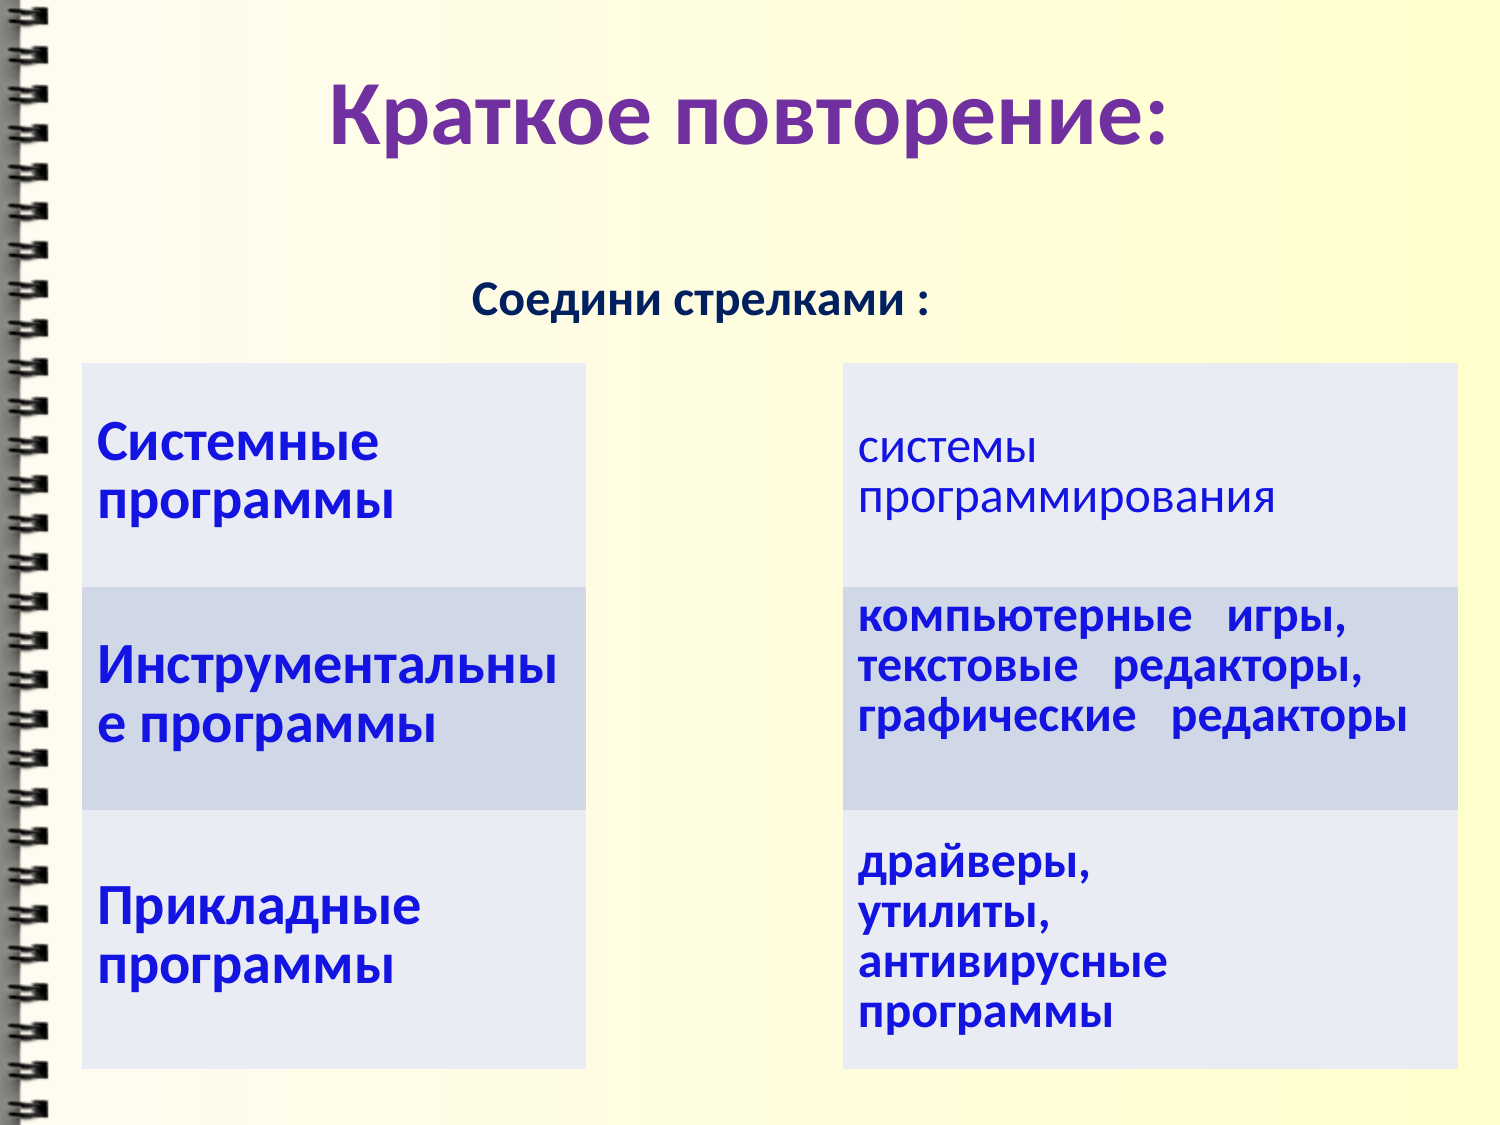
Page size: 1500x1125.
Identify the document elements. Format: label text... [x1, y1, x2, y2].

table_header системы программирования [843, 363, 1458, 587]
table_cell драйверы, утилиты, антивирусные программы [843, 810, 1458, 1069]
table_cell компьютерные игры, текстовые редакторы, графические редакторы [843, 587, 1458, 810]
table_cell [586, 587, 843, 810]
table_cell [586, 810, 843, 1069]
picture [0, 0, 69, 1125]
table_cell Инструментальные программы [82, 587, 586, 810]
title Краткое повторение: [75, 45, 1425, 233]
table_header [586, 363, 843, 587]
list Соедини стрелками : [457, 257, 1125, 347]
table_cell Прикладные программы [82, 810, 586, 1069]
table_header Системные программы [82, 363, 586, 587]
